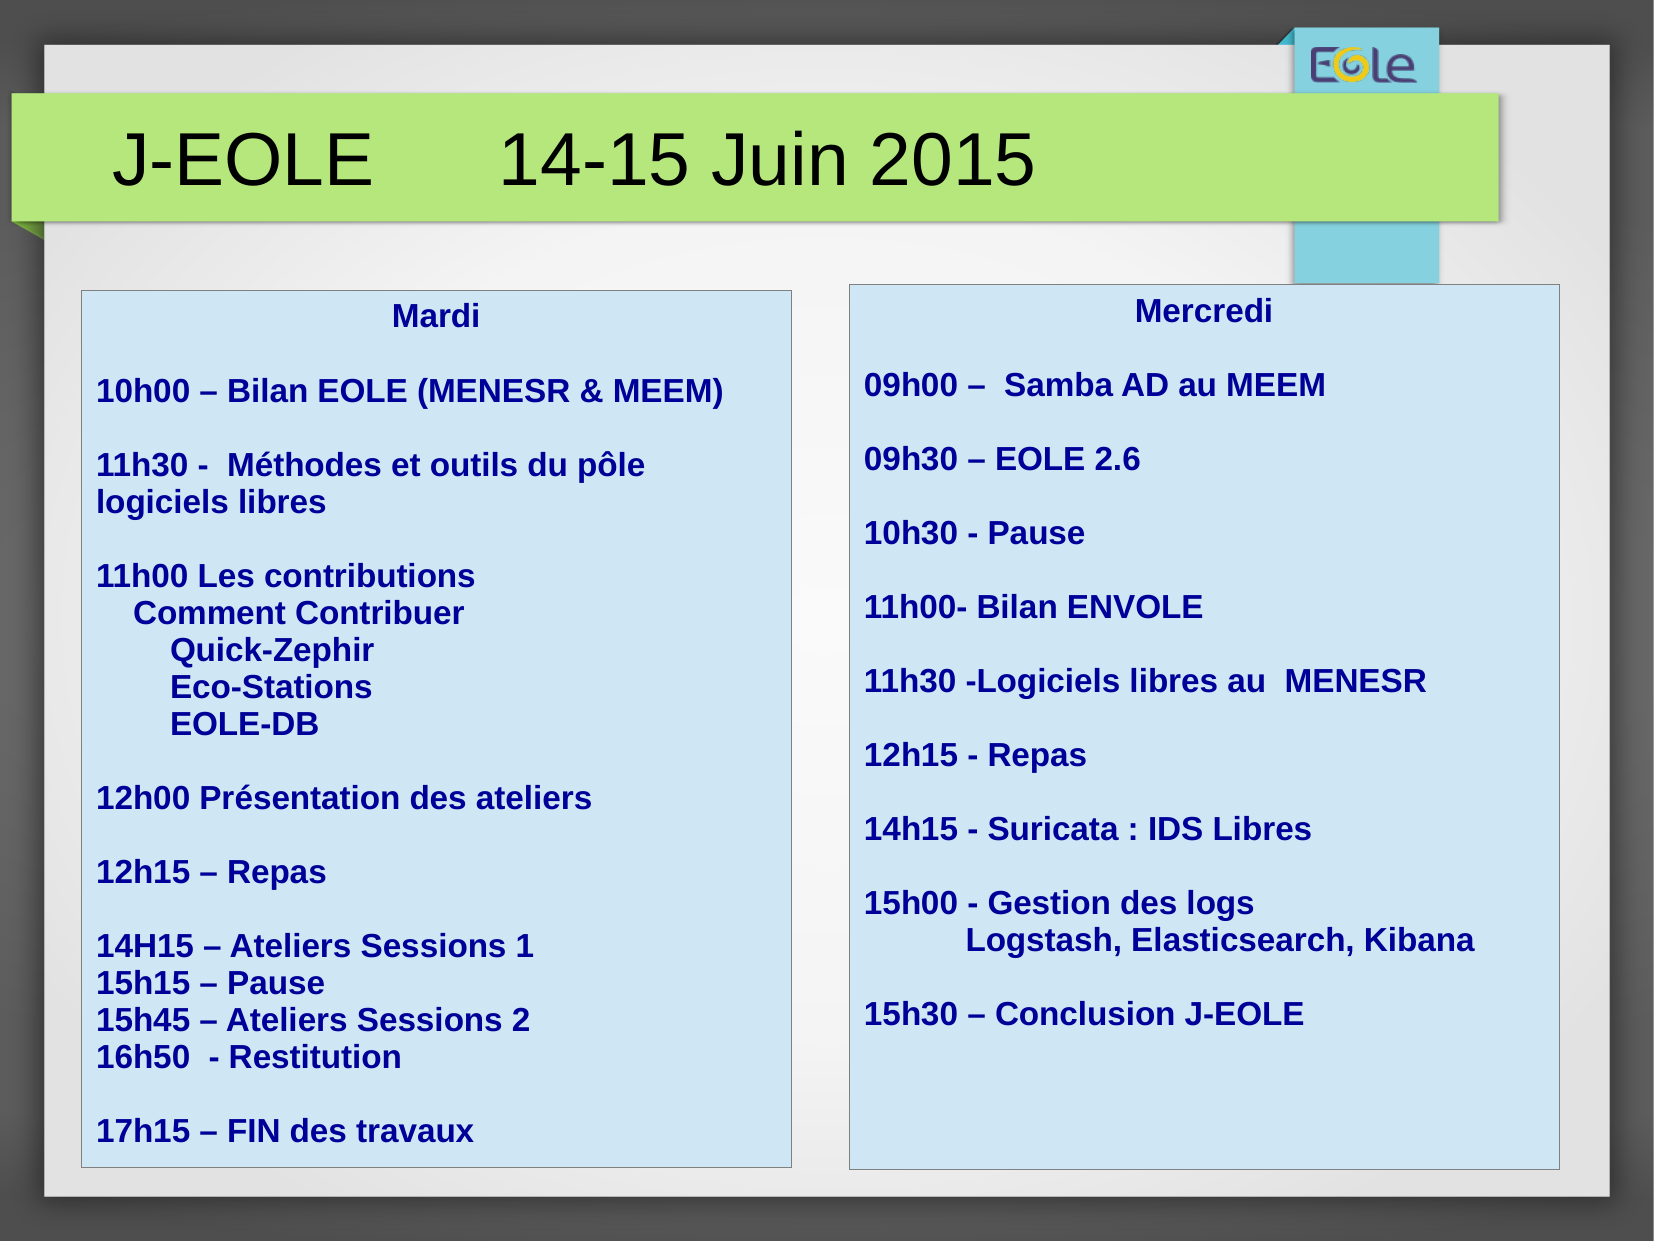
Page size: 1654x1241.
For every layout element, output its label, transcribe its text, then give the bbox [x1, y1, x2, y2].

text_box Mercredi 09h00 – Samba AD au MEEM 09h30 – EOLE 2.6 10h30 - Pause 11h00- Bilan ENVOLE 11h30 -Logiciels libres au MENESR 12h15 - Repas 14h15 - Suricata : IDS Libres 15h00 - Gestion des logs Logstash, Elasticsearch, Kibana 15h30 – Conclusion J-EOLE [849, 284, 1560, 1170]
text_box Mardi 10h00 – Bilan EOLE (MENESR & MEEM) 11h30 - Méthodes et outils du pôle logiciels libres 11h00 Les contributions Comment Contribuer Quick-Zephir Eco-Stations EOLE-DB 12h00 Présentation des ateliers 12h15 – Repas 14H15 – Ateliers Sessions 1 15h15 – Pause 15h45 – Ateliers Sessions 2 16h50 - Restitution 17h15 – FIN des travaux [81, 290, 792, 1168]
text_box [1311, 47, 1418, 83]
picture [0, 0, 1654, 1241]
title J-EOLE 14-15 Juin 2015 [70, 106, 1229, 213]
subtitle [792, 343, 849, 1063]
